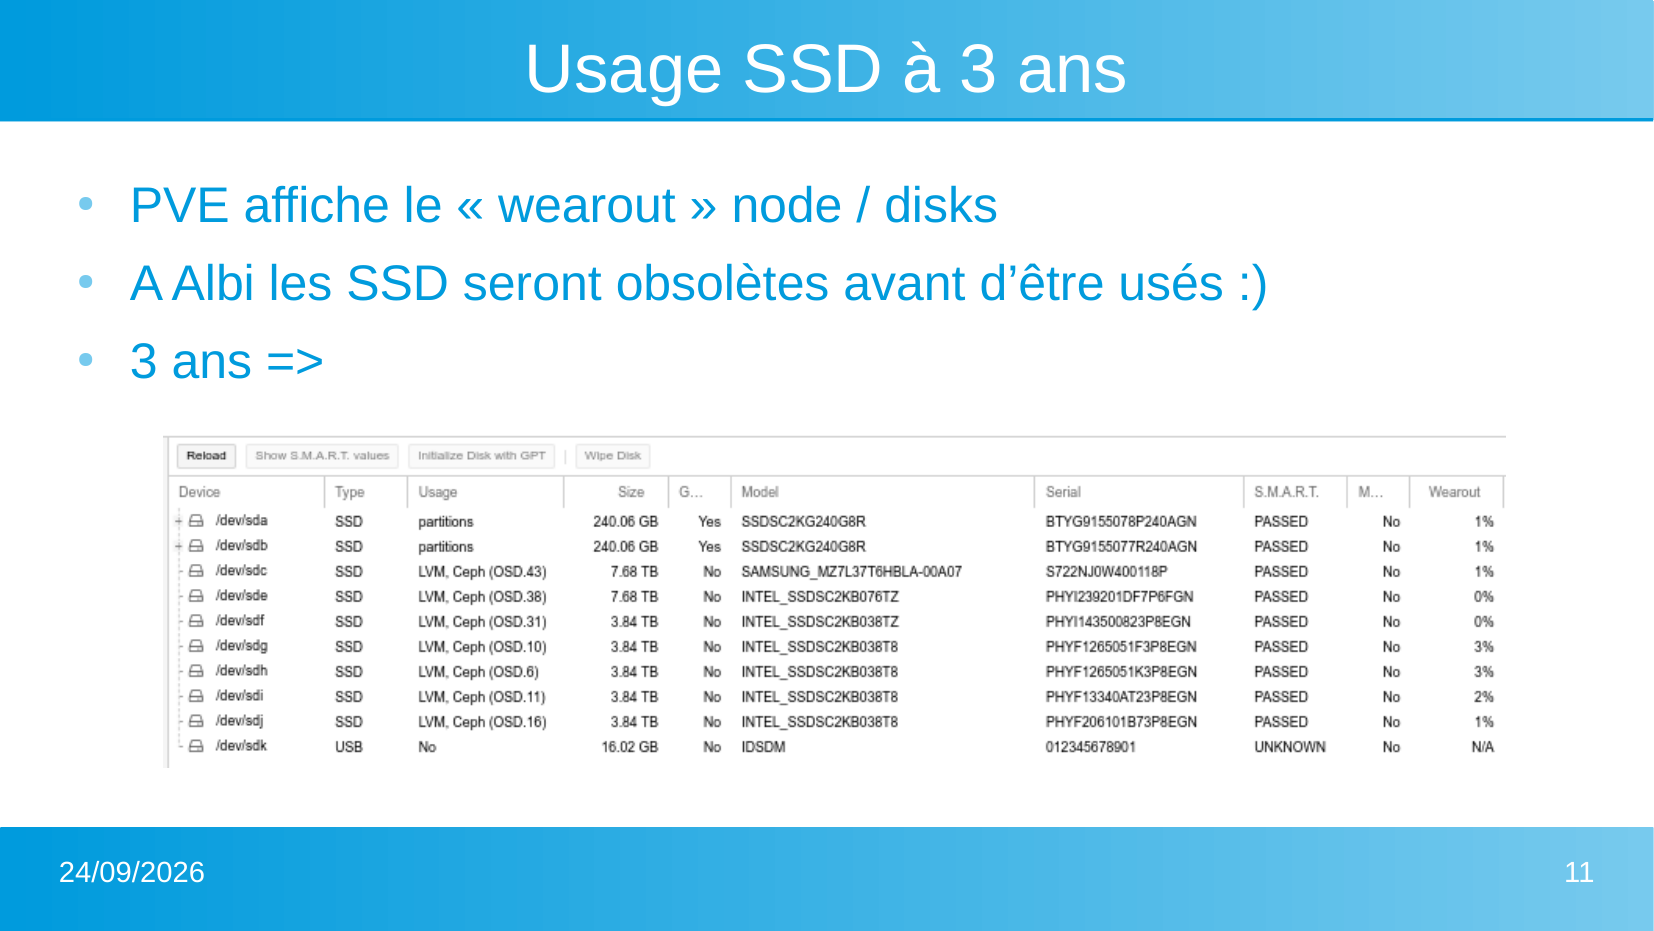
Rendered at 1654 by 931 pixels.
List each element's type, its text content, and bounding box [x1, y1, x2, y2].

list PVE affiche le « wearout » node / disks A Albi les SSD seront obsolètes avant d’être usés :) 3 ans => [59, 177, 1595, 355]
title Usage SSD à 3 ans [59, 29, 1595, 108]
picture [163, 430, 1506, 768]
